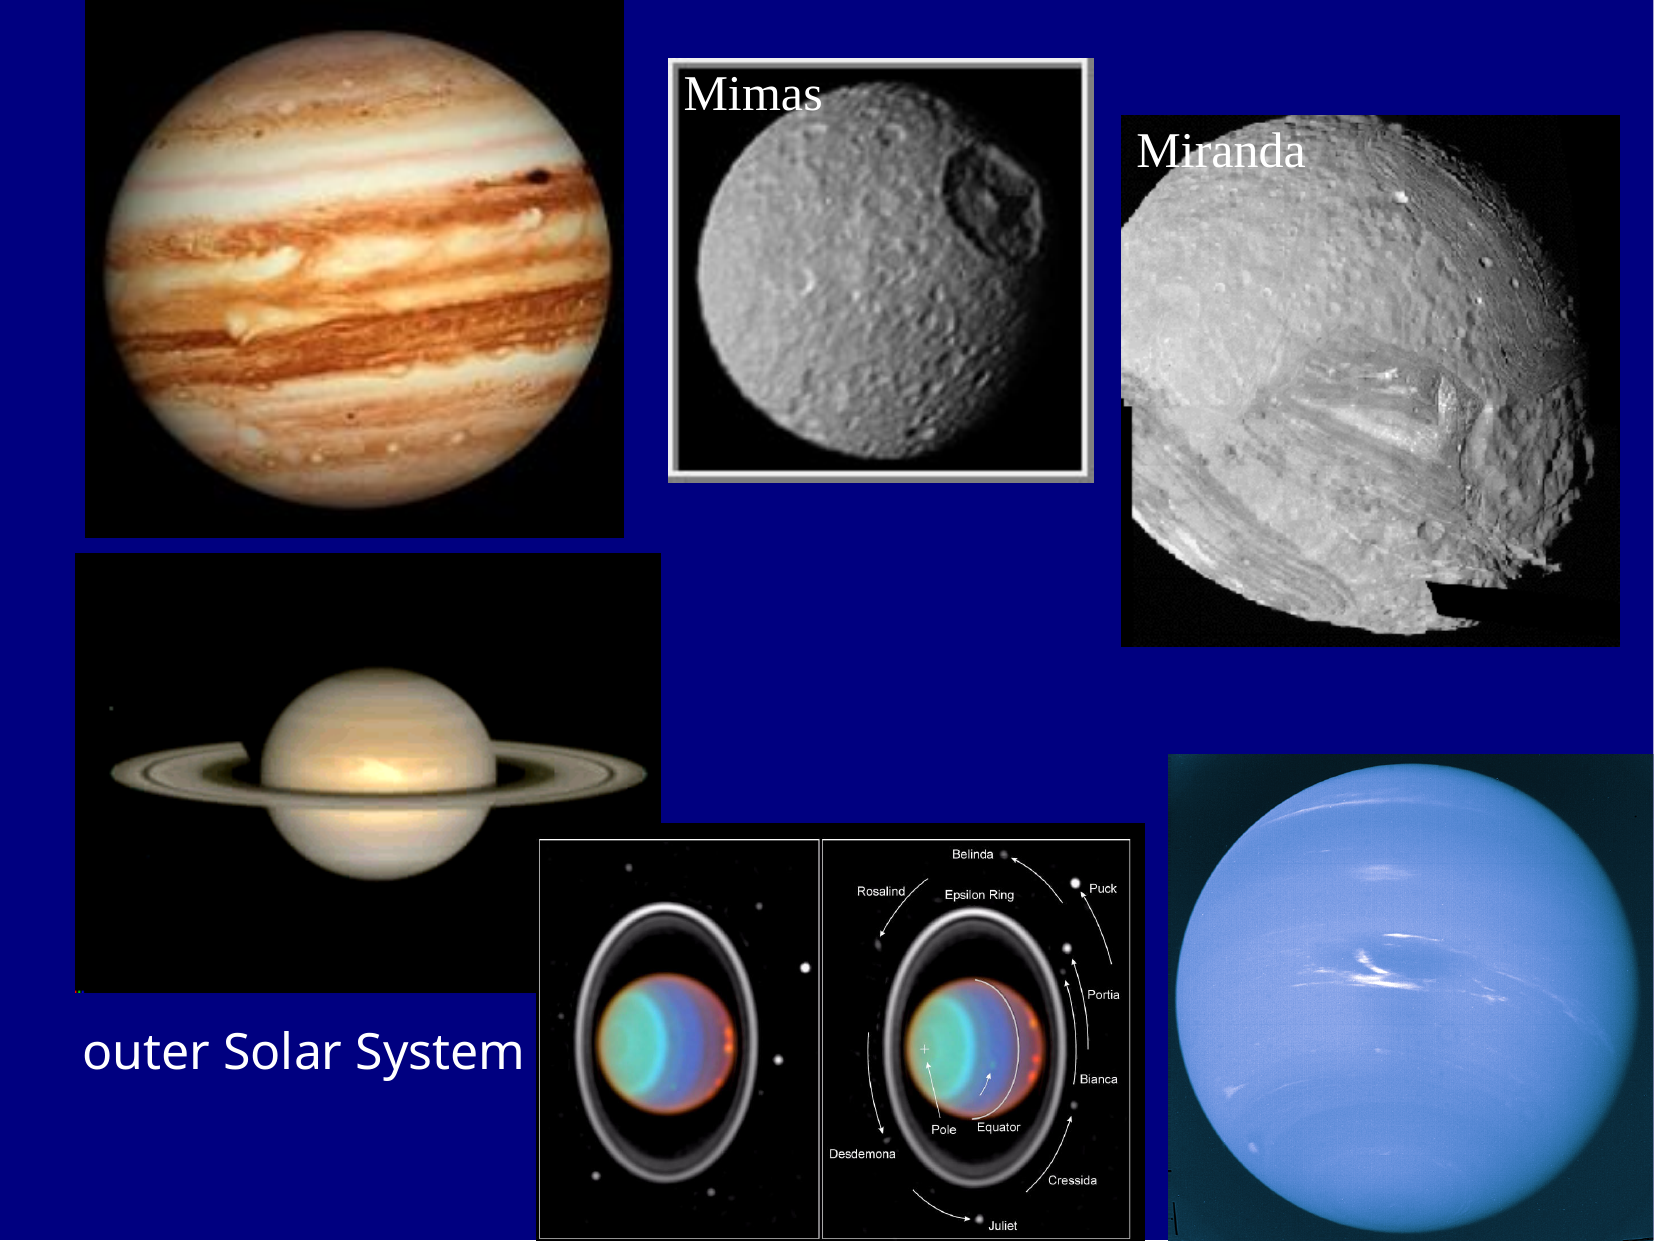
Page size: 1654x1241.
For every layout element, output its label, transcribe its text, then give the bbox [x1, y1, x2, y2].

text_box outer Solar System [82, 1015, 508, 1074]
picture [1168, 754, 1654, 1241]
picture [668, 58, 1094, 483]
picture [85, 0, 624, 538]
picture [1121, 115, 1620, 647]
picture [75, 553, 1145, 1241]
